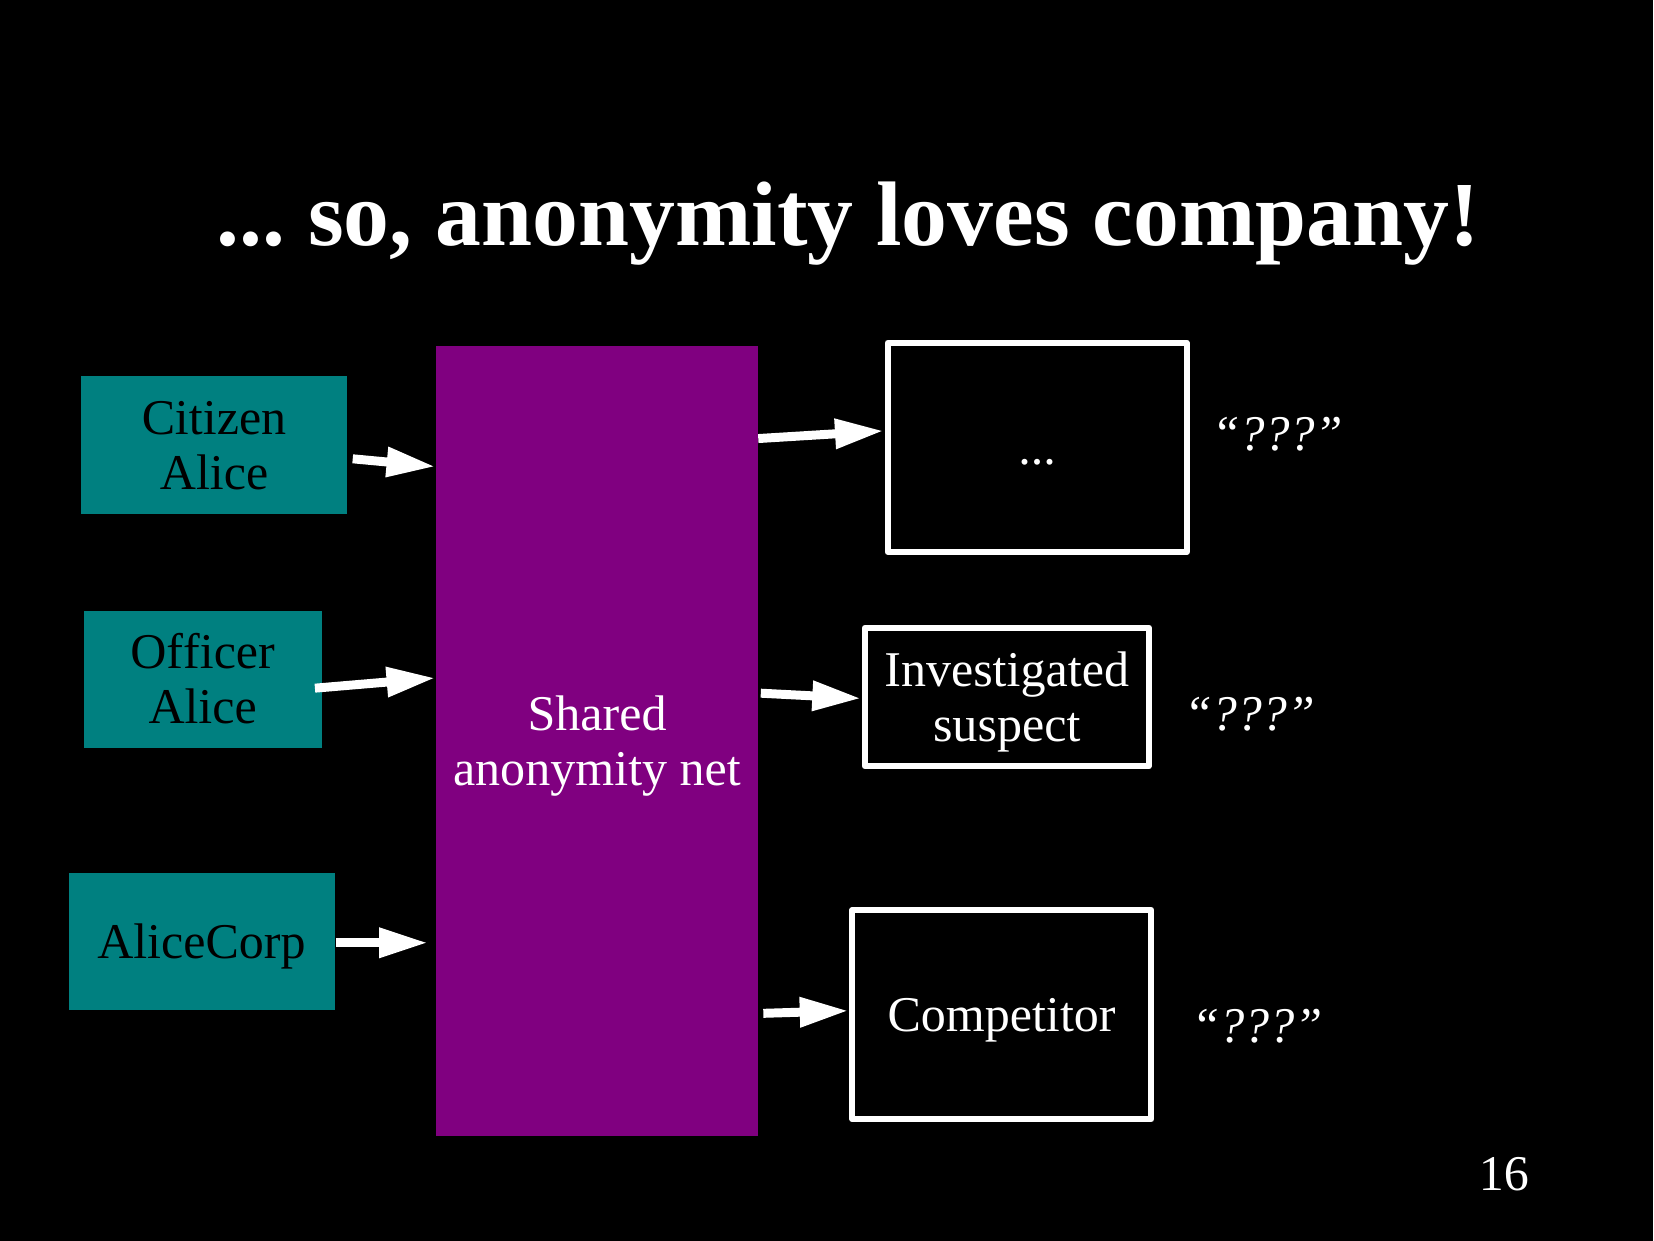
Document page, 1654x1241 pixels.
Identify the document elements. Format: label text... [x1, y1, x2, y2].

text_box “???” [1191, 998, 1323, 1059]
text_box AliceCorp [68, 872, 336, 1011]
text_box Officer Alice [83, 610, 323, 749]
text_box Shared anonymity net [435, 345, 759, 1137]
text_box “???” [1211, 405, 1343, 466]
text_box ... [887, 342, 1187, 552]
text_box Competitor [852, 909, 1152, 1120]
text_box “???” [1184, 685, 1315, 746]
title ... so, anonymity loves company! [121, 102, 1578, 326]
text_box Investigated suspect [864, 627, 1149, 767]
text_box [1204, 378, 1366, 442]
text_box Citizen Alice [80, 375, 348, 515]
